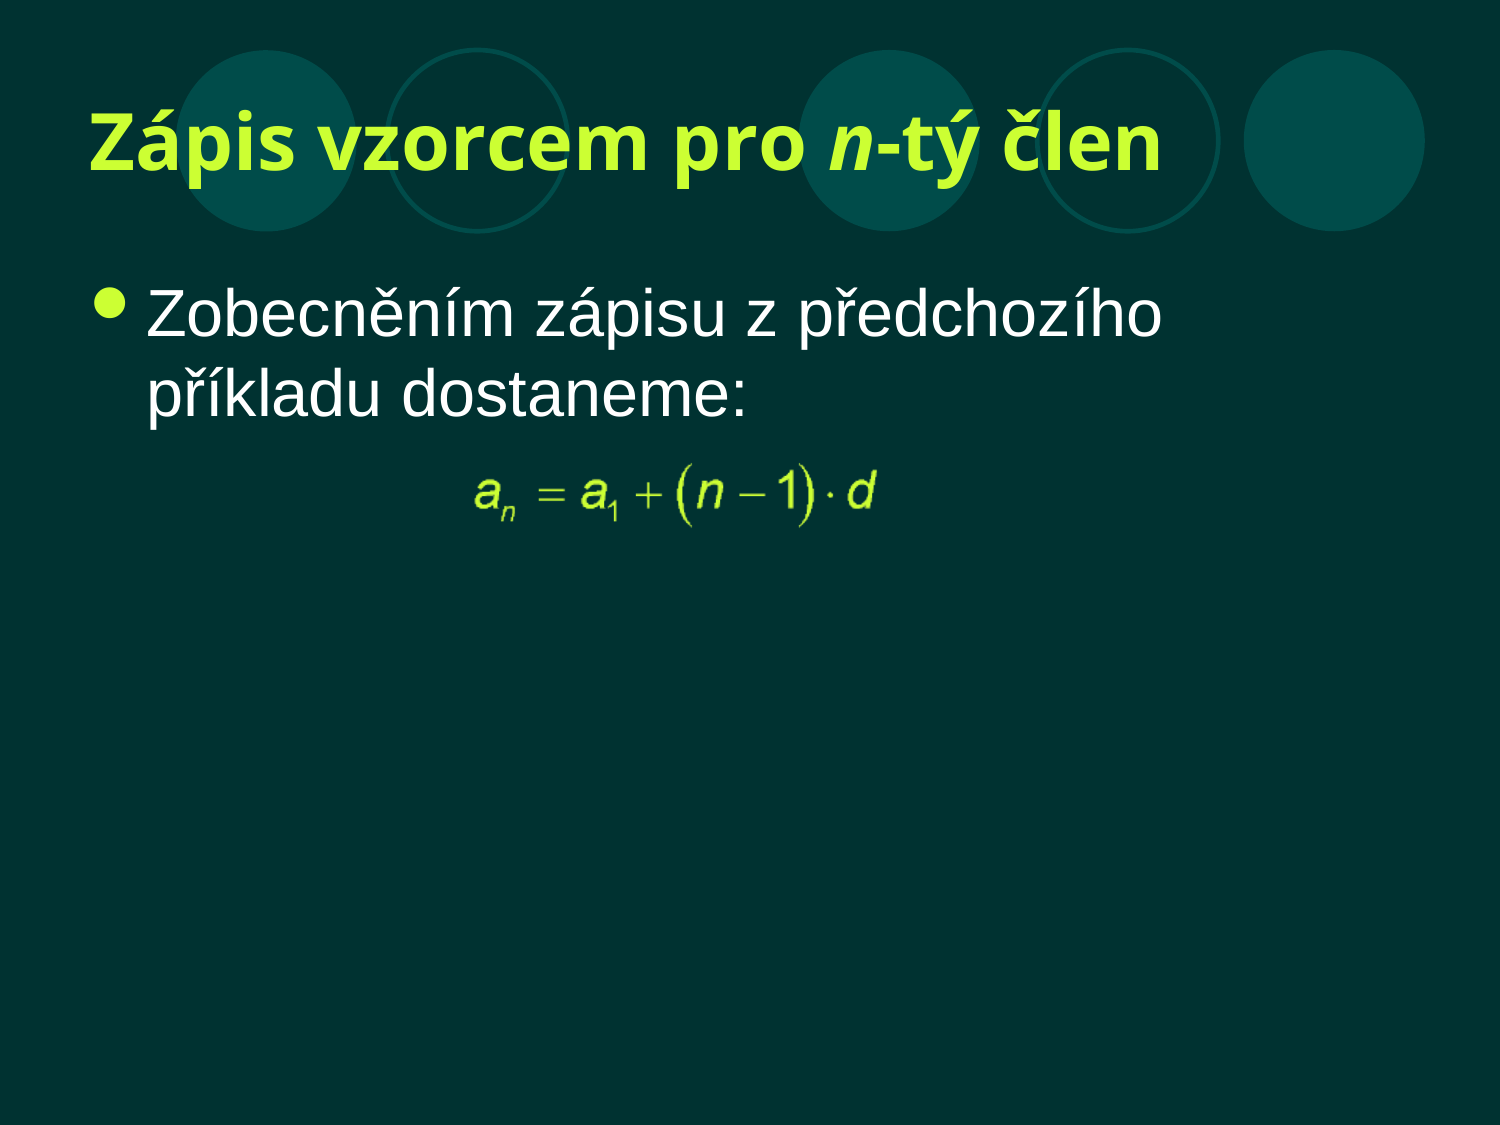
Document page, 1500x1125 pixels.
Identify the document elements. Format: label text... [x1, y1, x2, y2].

picture [462, 449, 893, 541]
title Zápis vzorcem pro n-tý člen [75, 45, 1426, 233]
list Zobecněním zápisu z předchozího příkladu dostaneme: [75, 262, 1426, 1006]
